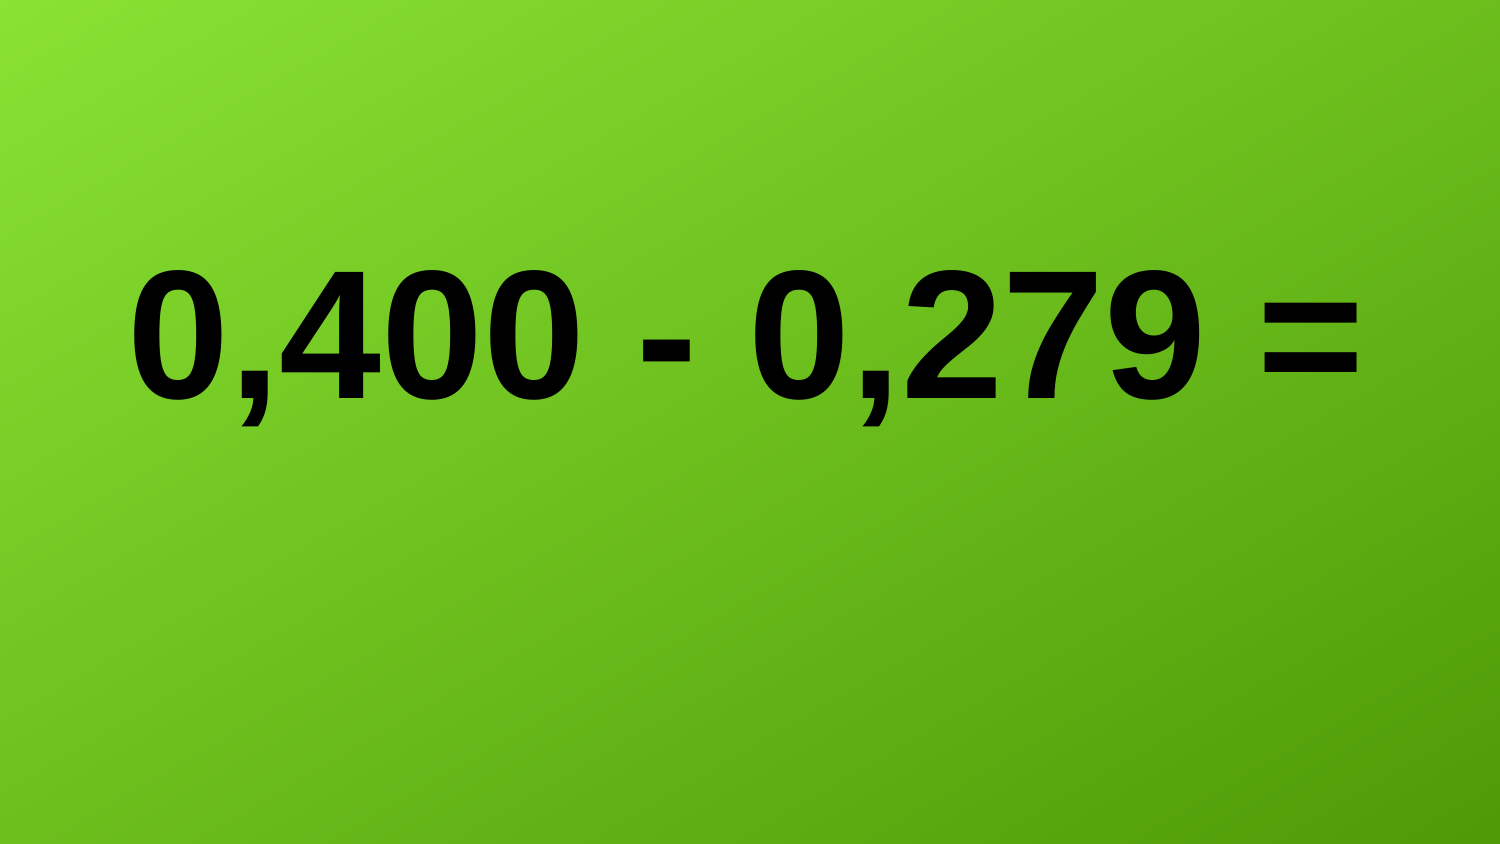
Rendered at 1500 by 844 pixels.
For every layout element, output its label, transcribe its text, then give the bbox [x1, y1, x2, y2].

text_box 0,400 - 0,279 = [112, 259, 1388, 450]
